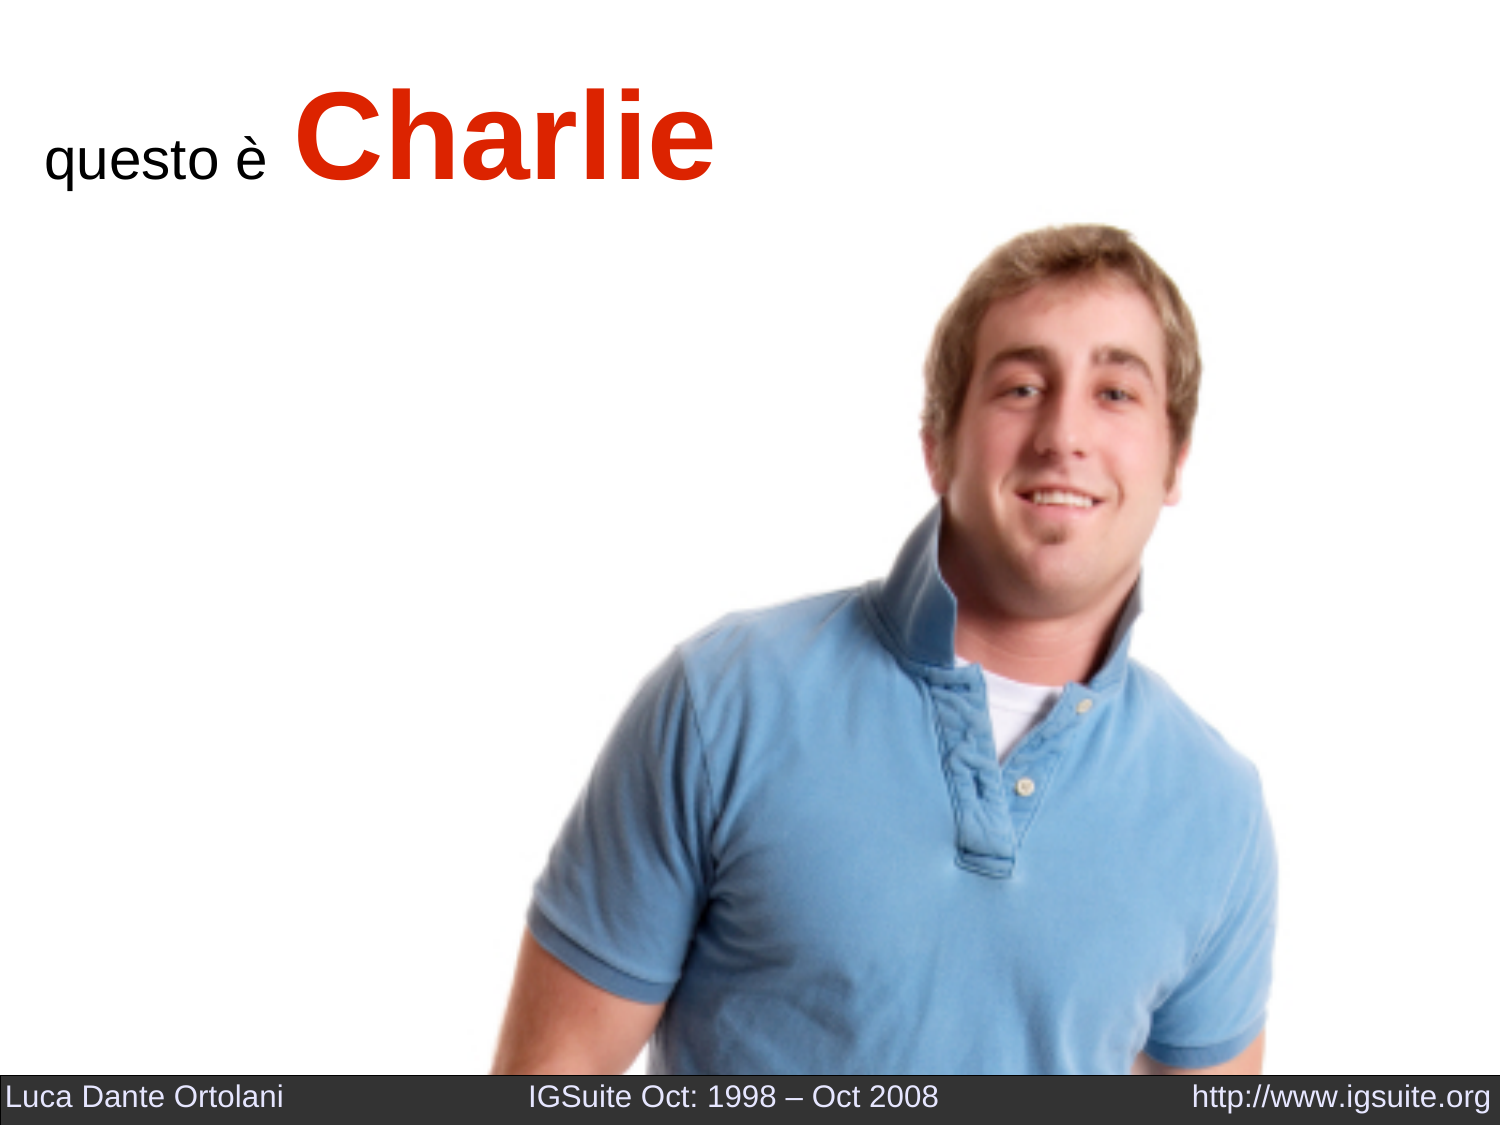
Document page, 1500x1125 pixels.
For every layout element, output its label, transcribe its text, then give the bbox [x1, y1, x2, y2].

text_box Luca Dante Ortolani IGSuite Oct: 1998 – Oct 2008 http://www.igsuite.org [0, 1075, 1500, 1125]
text_box questo è Charlie [29, 59, 999, 215]
picture [377, 147, 1500, 1075]
